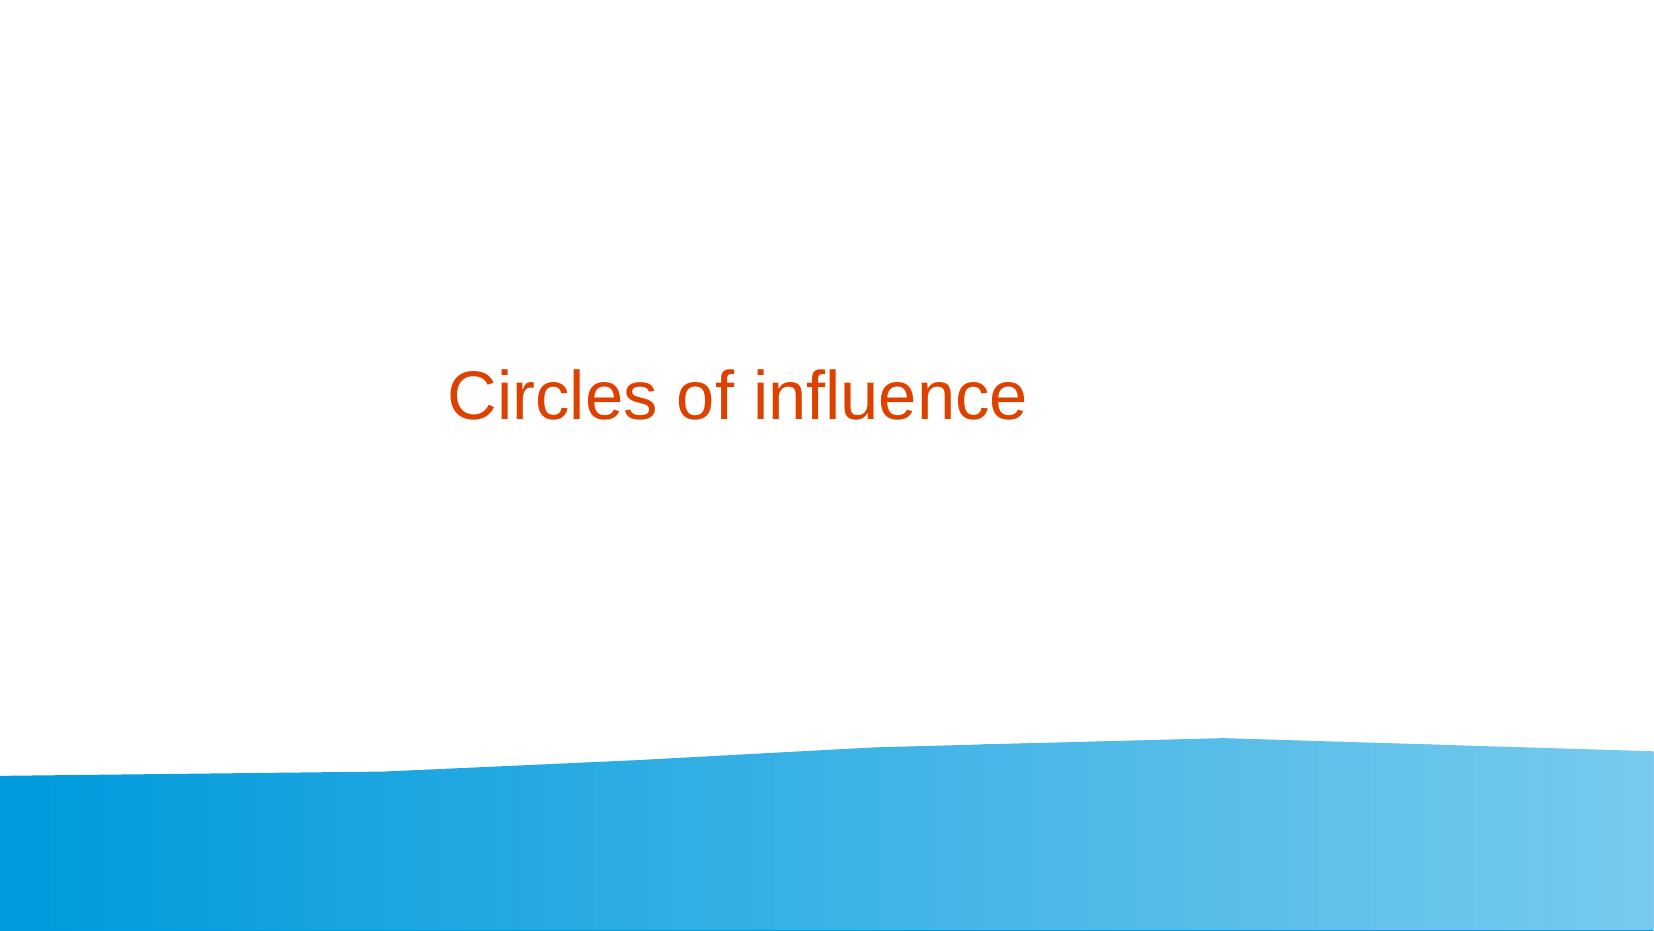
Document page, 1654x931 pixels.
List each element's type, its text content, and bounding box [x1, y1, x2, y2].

title Circles of influence [0, 306, 1477, 485]
